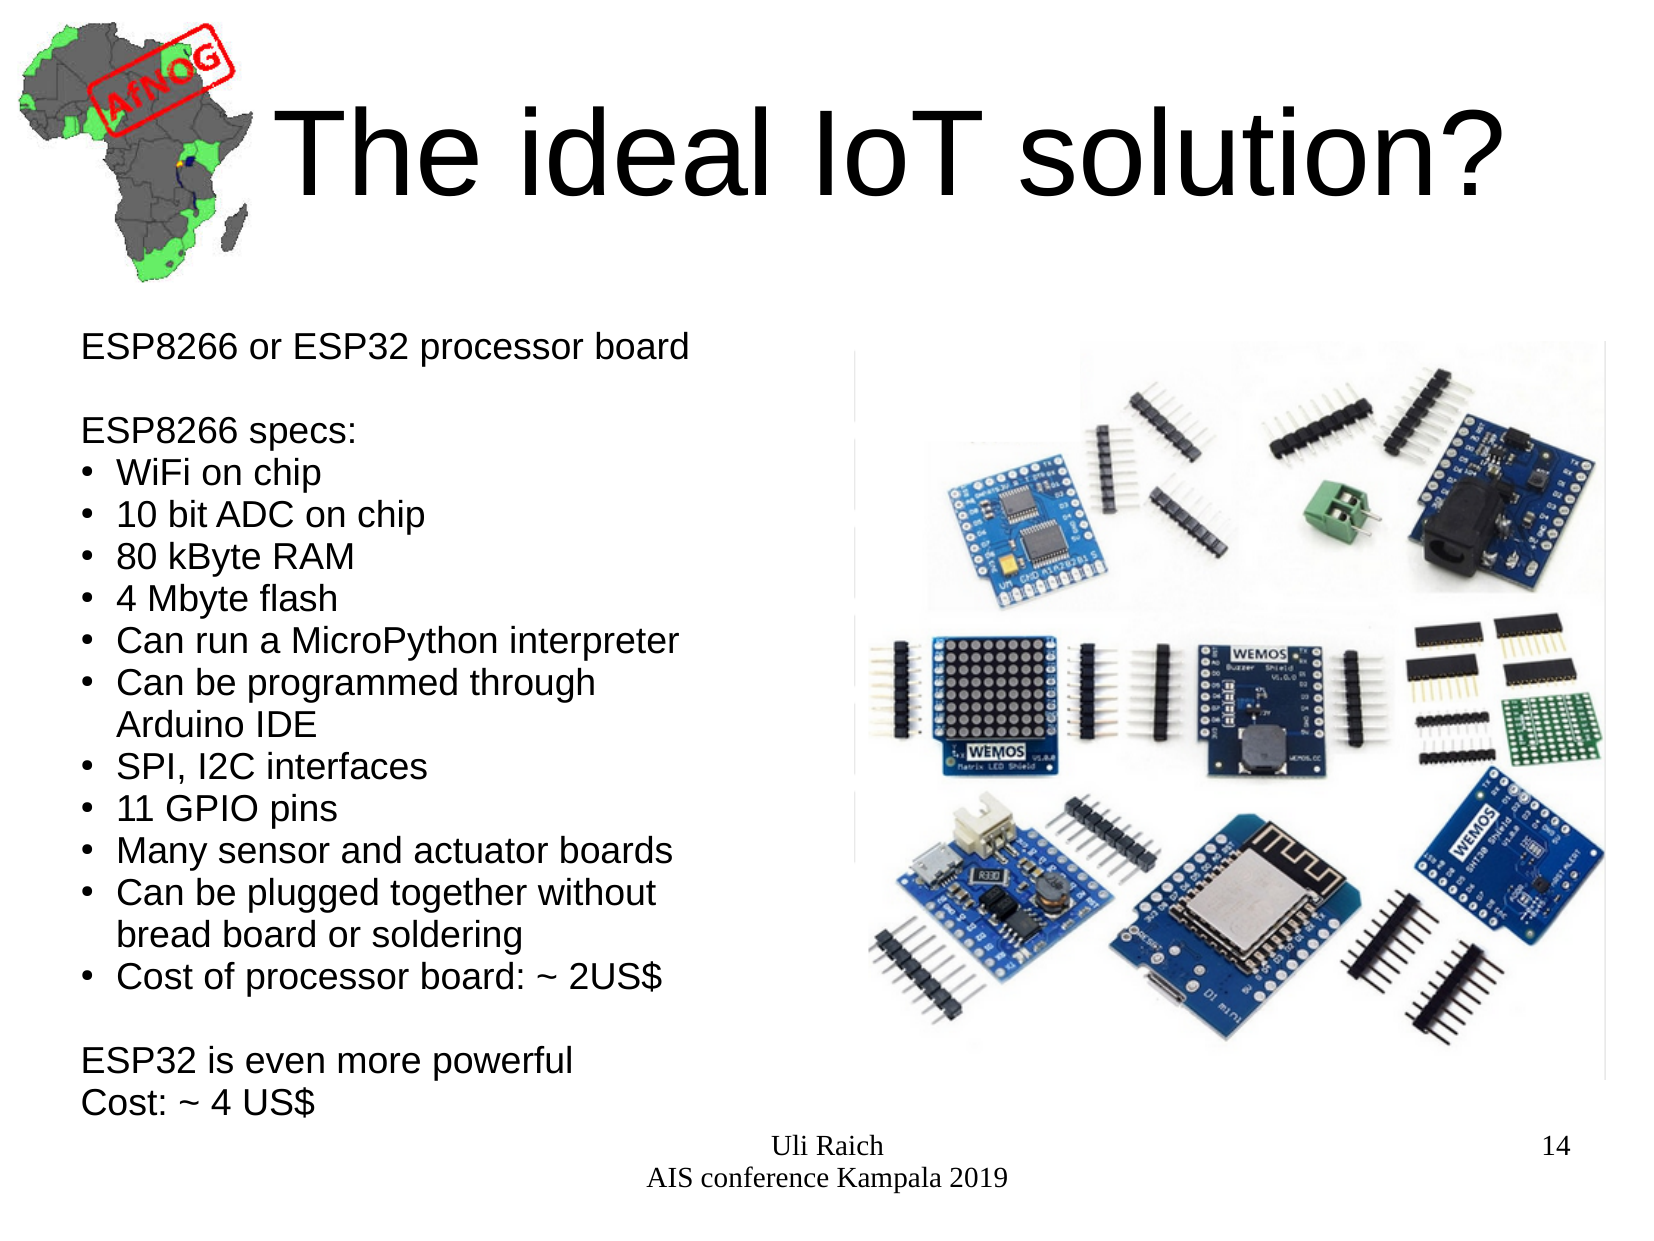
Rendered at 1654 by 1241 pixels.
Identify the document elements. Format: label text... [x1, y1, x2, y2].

picture [854, 341, 1606, 1081]
title The ideal IoT solution? [210, 49, 1571, 257]
text_box ESP8266 or ESP32 processor board ESP8266 specs: WiFi on chip 10 bit ADC on chip 80 kByte RAM 4 Mbyte flash Can run a MicroPython interpreter Can be programmed through Arduino IDE SPI, I2C interfaces 11 GPIO pins Many sensor and actuator boards Can be plugged together without bread board or soldering Cost of processor board: ~ 2US$ ESP32 is even more powerful Cost: ~ 4 US$ [65, 318, 706, 1216]
picture [9, 0, 259, 291]
